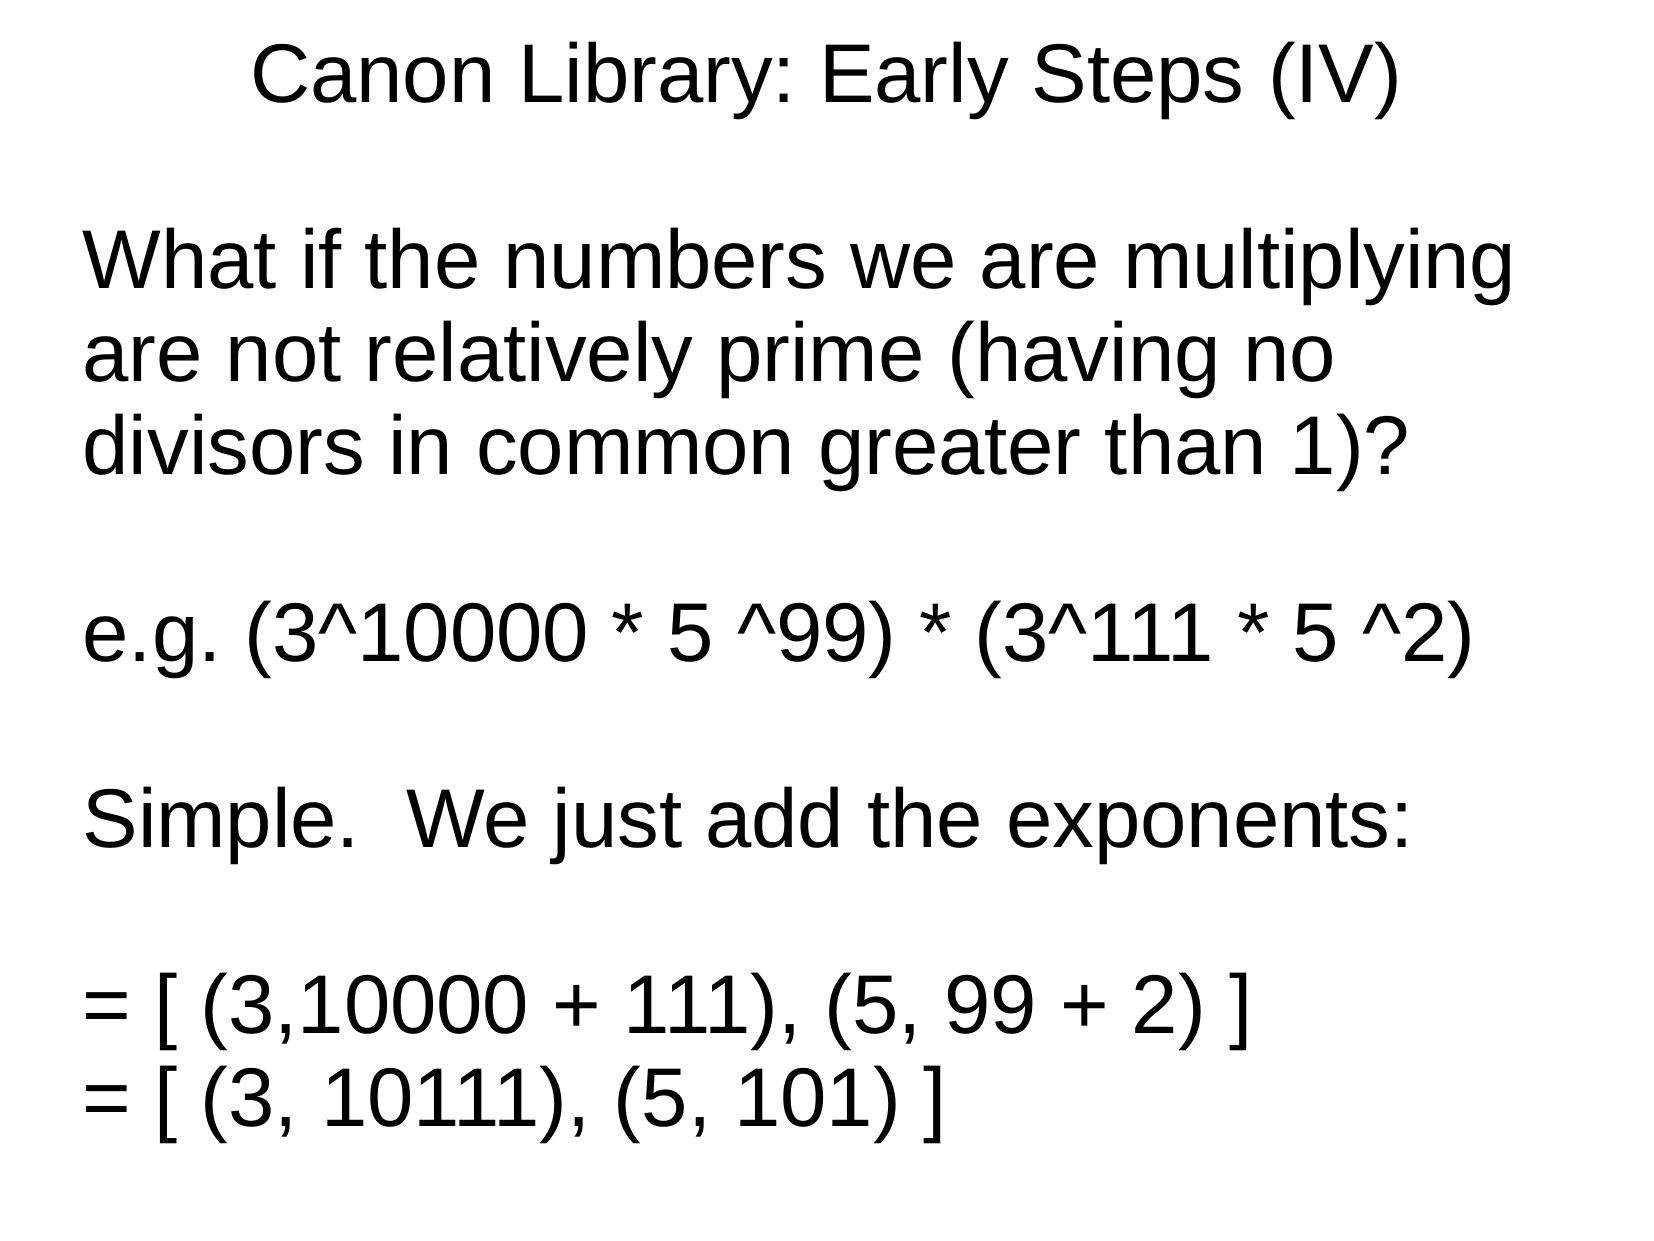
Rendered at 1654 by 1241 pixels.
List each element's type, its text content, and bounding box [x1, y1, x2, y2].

subtitle Canon Library: Early Steps (IV) What if the numbers we are multiplying are not relatively prime (having no divisors in common greater than 1)? e.g. (3^10000 * 5 ^99) * (3^111 * 5 ^2) Simple. We just add the exponents: = [ (3,10000 + 111), (5, 99 + 2) ] = [ (3, 10111), (5, 101) ] [82, 16, 1571, 1156]
